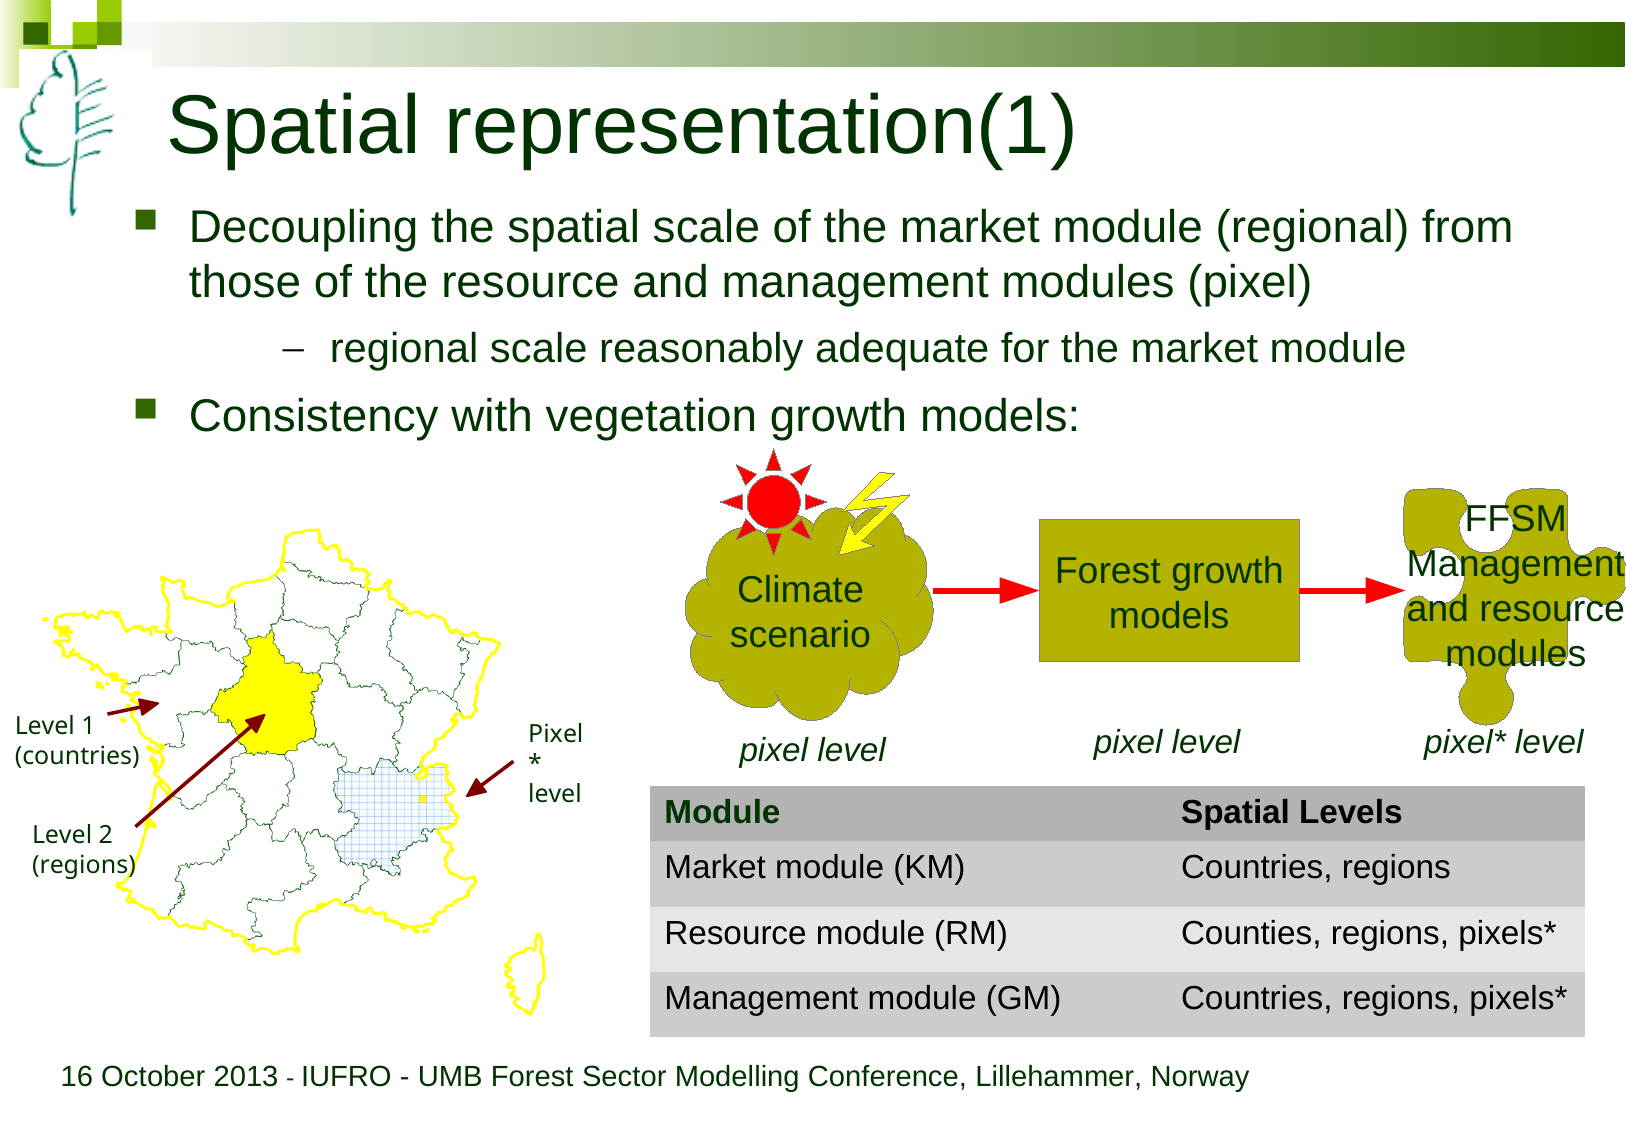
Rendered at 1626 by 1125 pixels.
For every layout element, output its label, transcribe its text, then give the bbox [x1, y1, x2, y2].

picture [19, 49, 152, 220]
table_cell Management module (GM) [650, 972, 1166, 1037]
text_box [838, 472, 910, 556]
text_box [805, 494, 827, 510]
text_box Climate scenario [685, 507, 934, 720]
table_cell Countries, regions, pixels* [1166, 972, 1585, 1037]
text_box [790, 518, 812, 540]
text_box [765, 533, 782, 556]
text_box FFSM Management and resource modules [1403, 488, 1626, 712]
text_box [765, 448, 782, 471]
picture [33, 519, 561, 1022]
text_box [790, 464, 812, 486]
text_box Pixel* level [513, 710, 608, 785]
text_box [747, 475, 801, 529]
text_box [720, 494, 743, 510]
table_cell Resource module (RM) [650, 907, 1166, 972]
list Decoupling the spatial scale of the market module (regional) from those of the resource and management modules (pixel) regional scale reasonably adequate for the market module Consistency with vegetation growth models: [118, 188, 1581, 449]
text_box Level 2 (regions) [17, 811, 155, 886]
table_header Module [650, 786, 1166, 841]
text_box Level 1 (countries) [0, 702, 171, 777]
table_cell Market module (KM) [650, 841, 1166, 907]
text_box Forest growth models [1039, 519, 1300, 662]
table_header Spatial Levels [1166, 786, 1585, 841]
text_box pixel level [1074, 712, 1260, 768]
table_cell Counties, regions, pixels* [1166, 907, 1585, 972]
title Spatial representation(1) [152, 62, 1626, 178]
text_box [736, 518, 757, 540]
table_cell Countries, regions [1166, 841, 1585, 907]
text_box pixel* level [1405, 712, 1603, 768]
text_box pixel level [720, 720, 906, 776]
text_box [736, 464, 757, 486]
